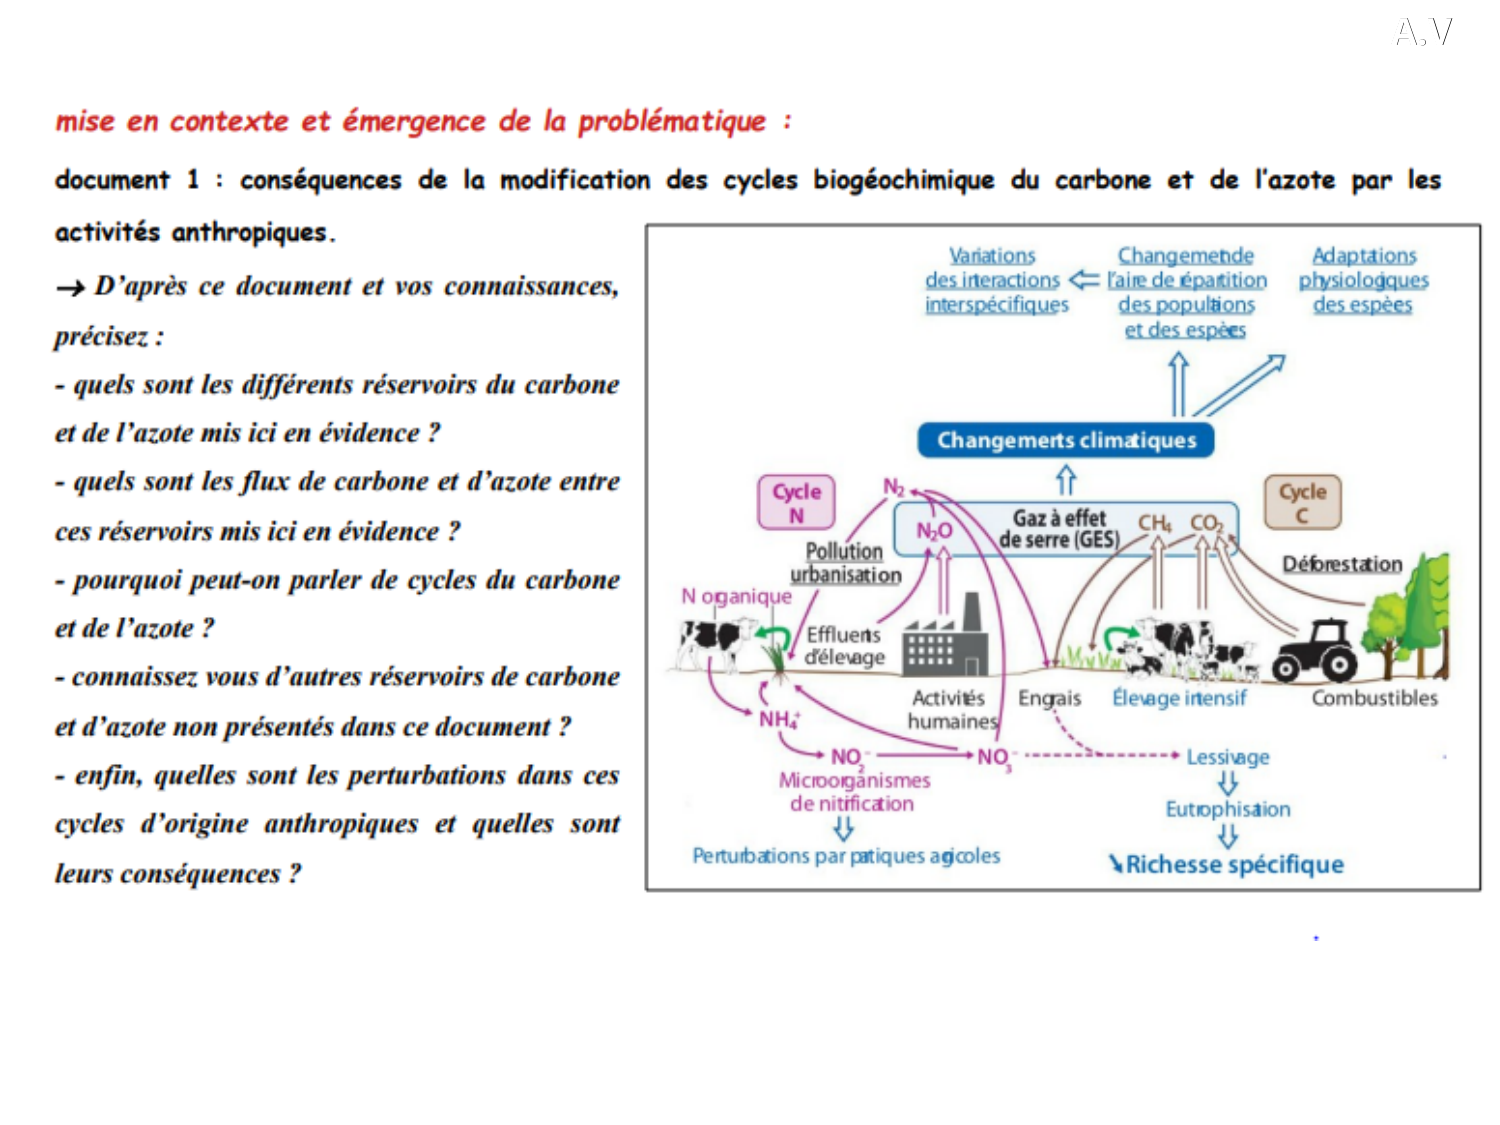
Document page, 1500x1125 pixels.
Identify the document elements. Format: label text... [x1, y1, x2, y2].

text_box A.V [1375, 0, 1500, 61]
picture [15, 94, 1500, 941]
